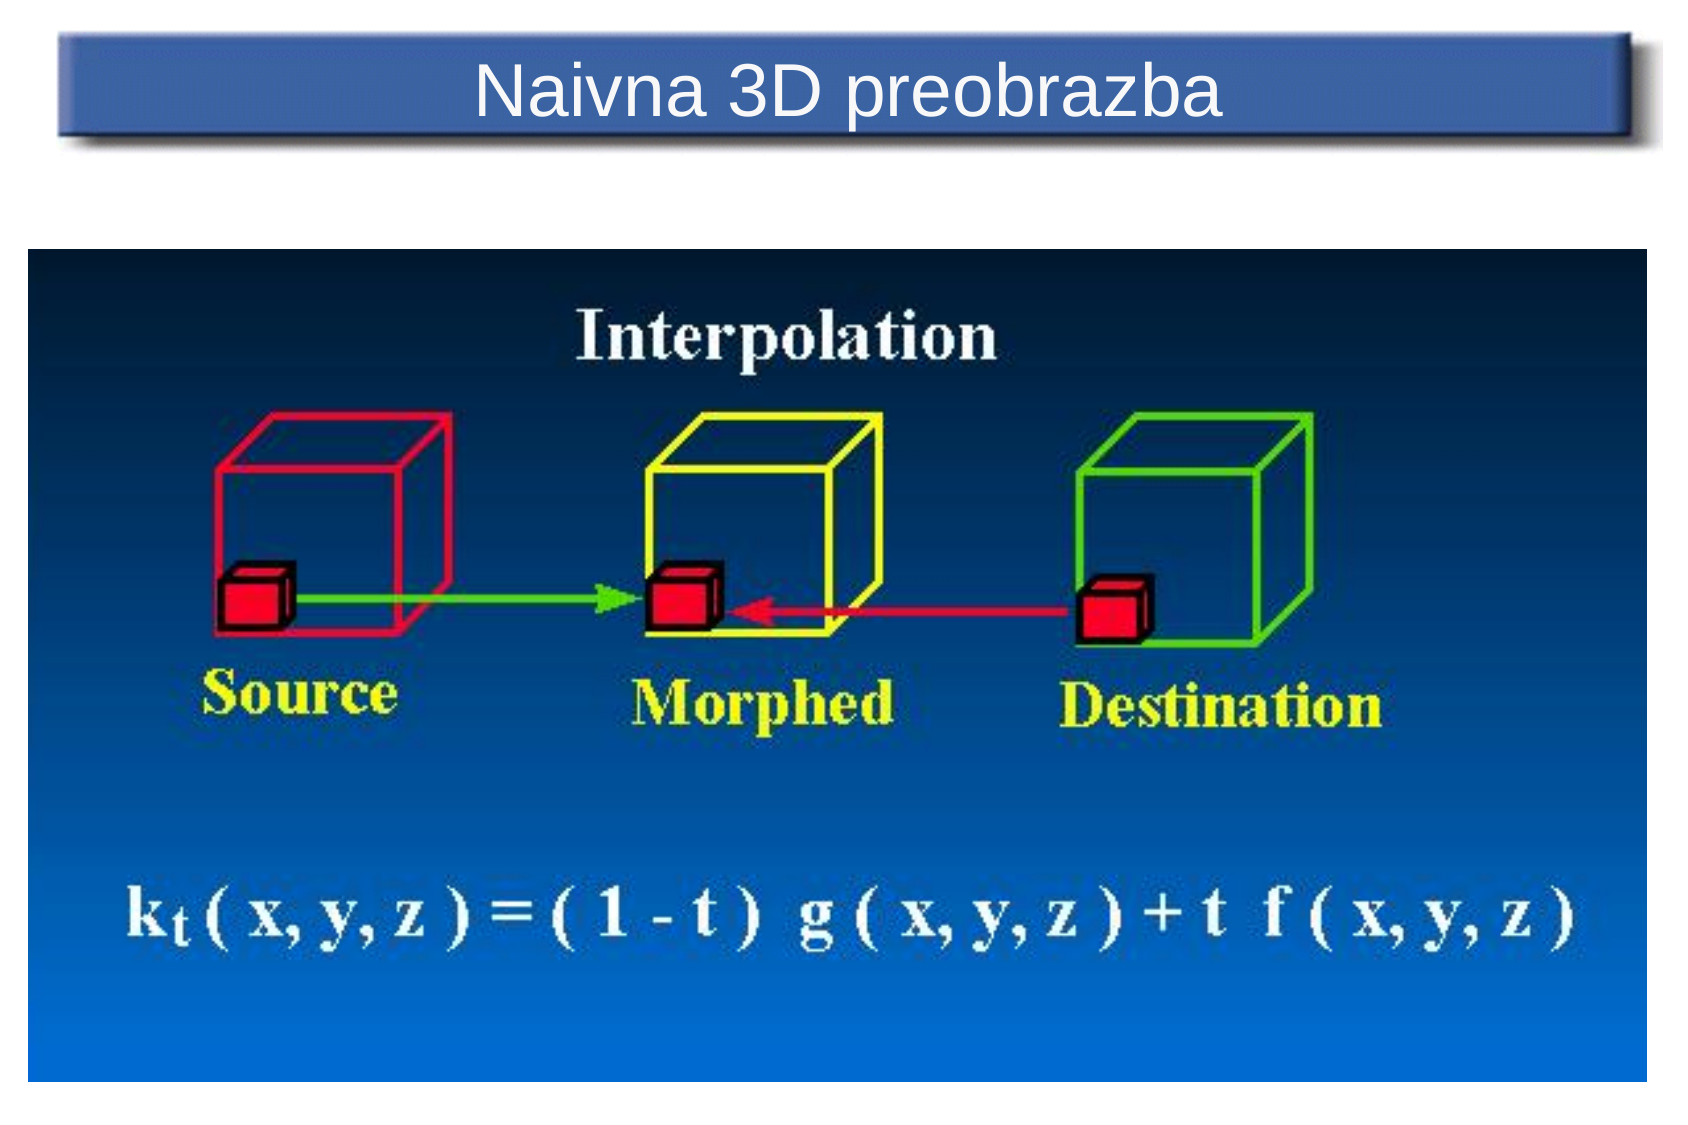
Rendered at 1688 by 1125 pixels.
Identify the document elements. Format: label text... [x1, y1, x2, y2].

picture [56, 29, 1663, 156]
picture [28, 249, 1647, 1082]
title Naivna 3D preobrazba [188, 23, 1509, 149]
